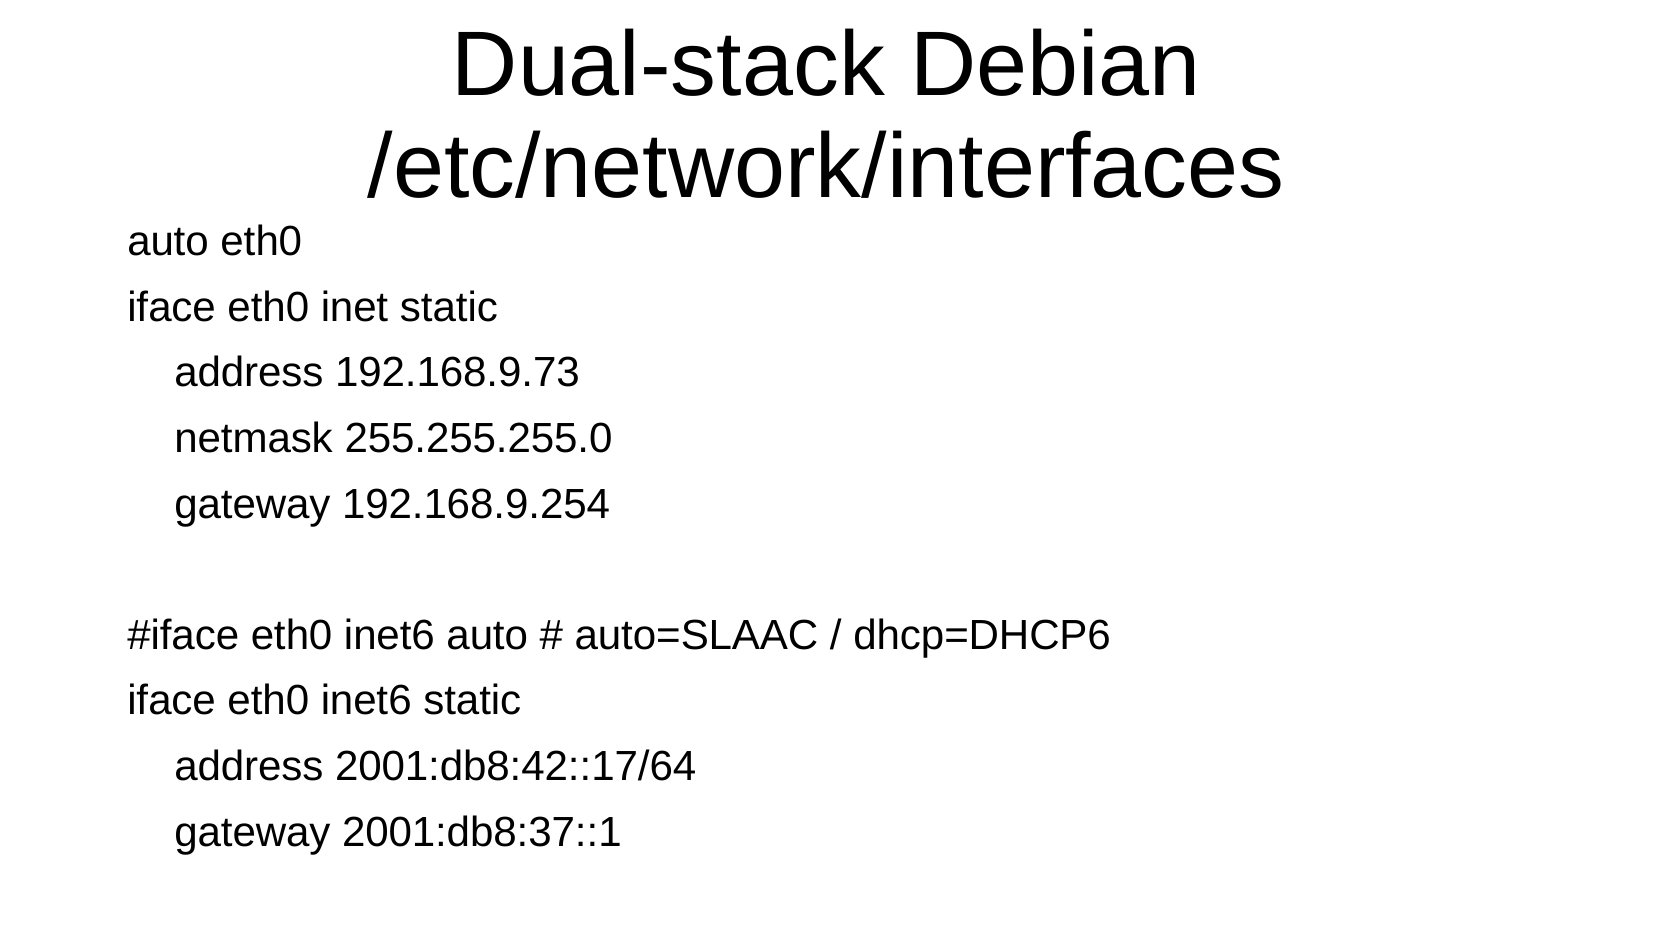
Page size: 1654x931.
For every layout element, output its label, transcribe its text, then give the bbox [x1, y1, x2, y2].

title Dual-stack Debian /etc/network/interfaces [82, 12, 1571, 217]
list auto eth0 iface eth0 inet static address 192.168.9.73 netmask 255.255.255.0 gateway 192.168.9.254 #iface eth0 inet6 auto # auto=SLAAC / dhcp=DHCP6 iface eth0 inet6 static address 2001:db8:42::17/64 gateway 2001:db8:37::1 [82, 217, 1571, 857]
